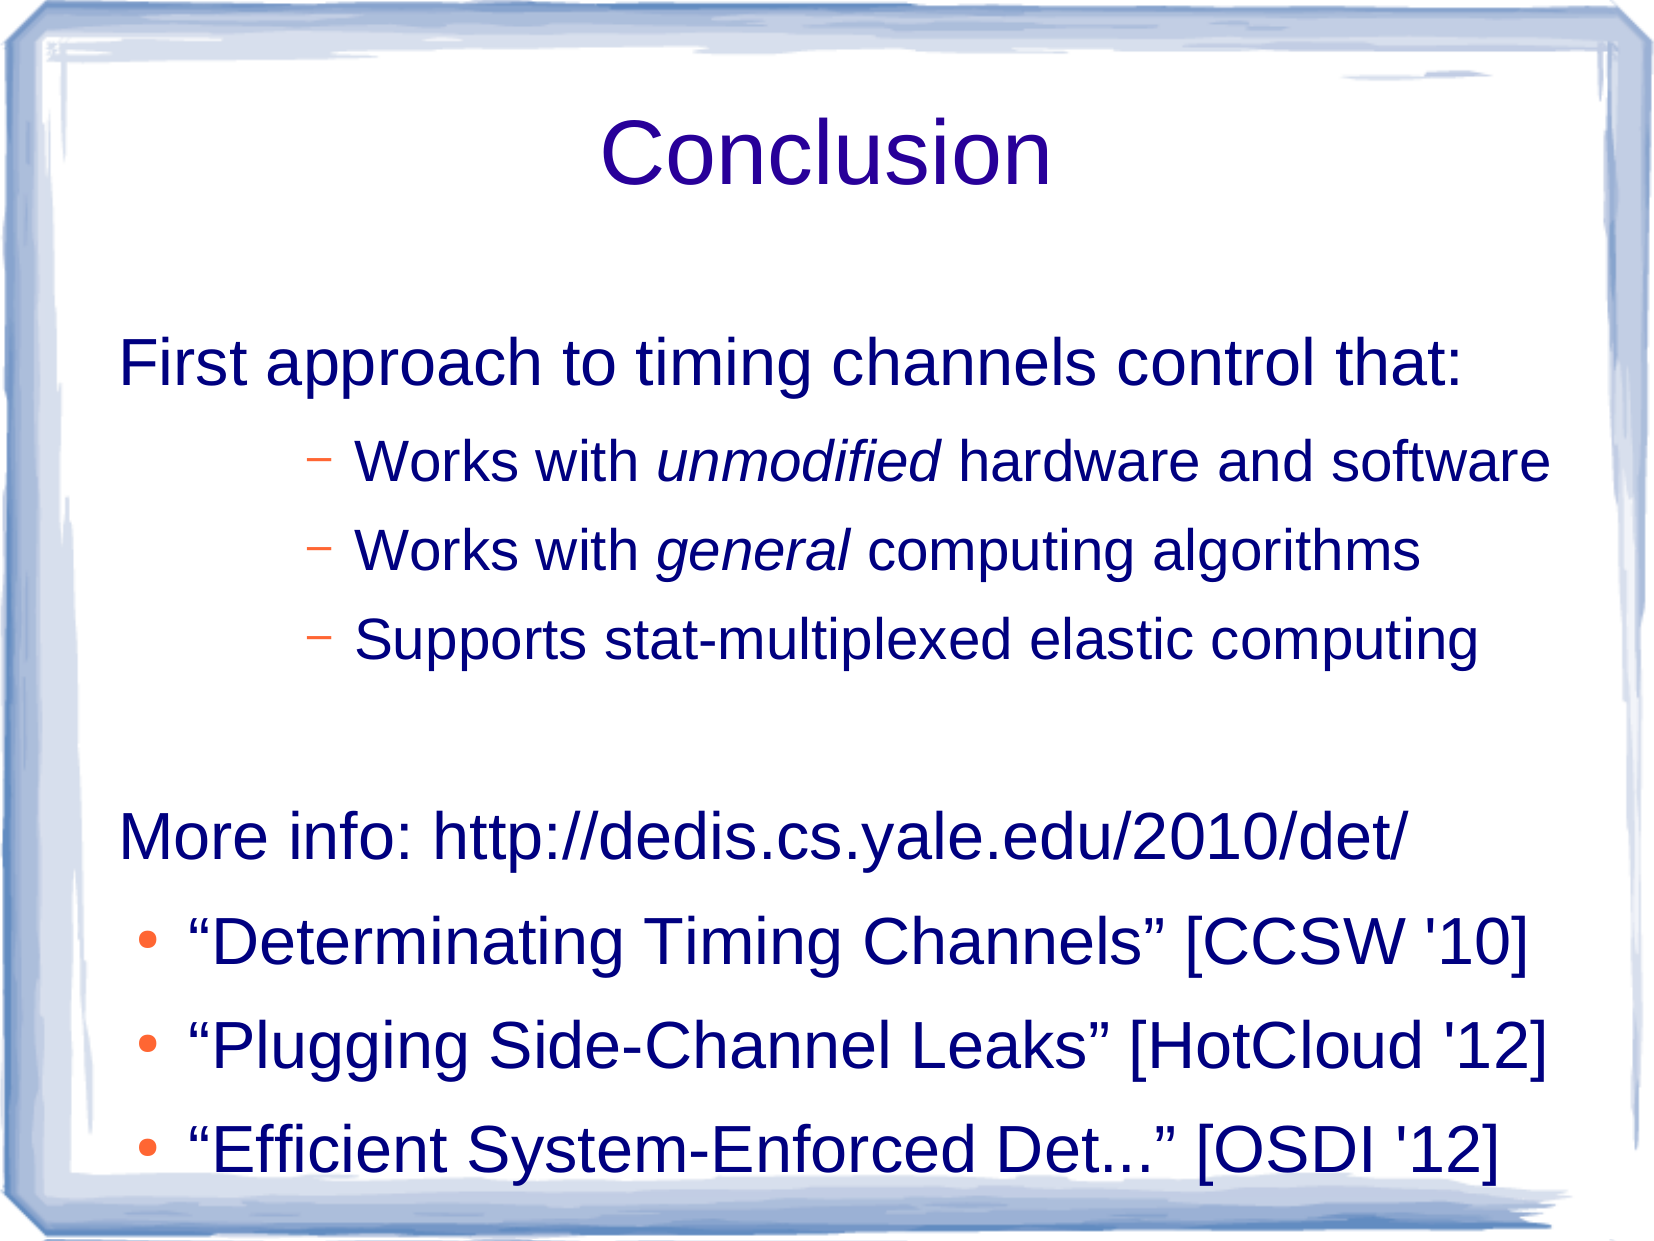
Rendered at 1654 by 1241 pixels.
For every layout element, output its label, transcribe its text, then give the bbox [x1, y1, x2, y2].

picture [0, 0, 1654, 1241]
list First approach to timing channels control that: Works with unmodified hardware and software Works with general computing algorithms Supports stat-multiplexed elastic computing More info: http://dedis.cs.yale.edu/2010/det/ “Determinating Timing Channels” [CCSW '10] “Plugging Side-Channel Leaks” [HotCloud '12] “Efficient System-Enforced Det...” [OSDI '12] [118, 324, 1571, 1186]
title Conclusion [82, 56, 1571, 250]
